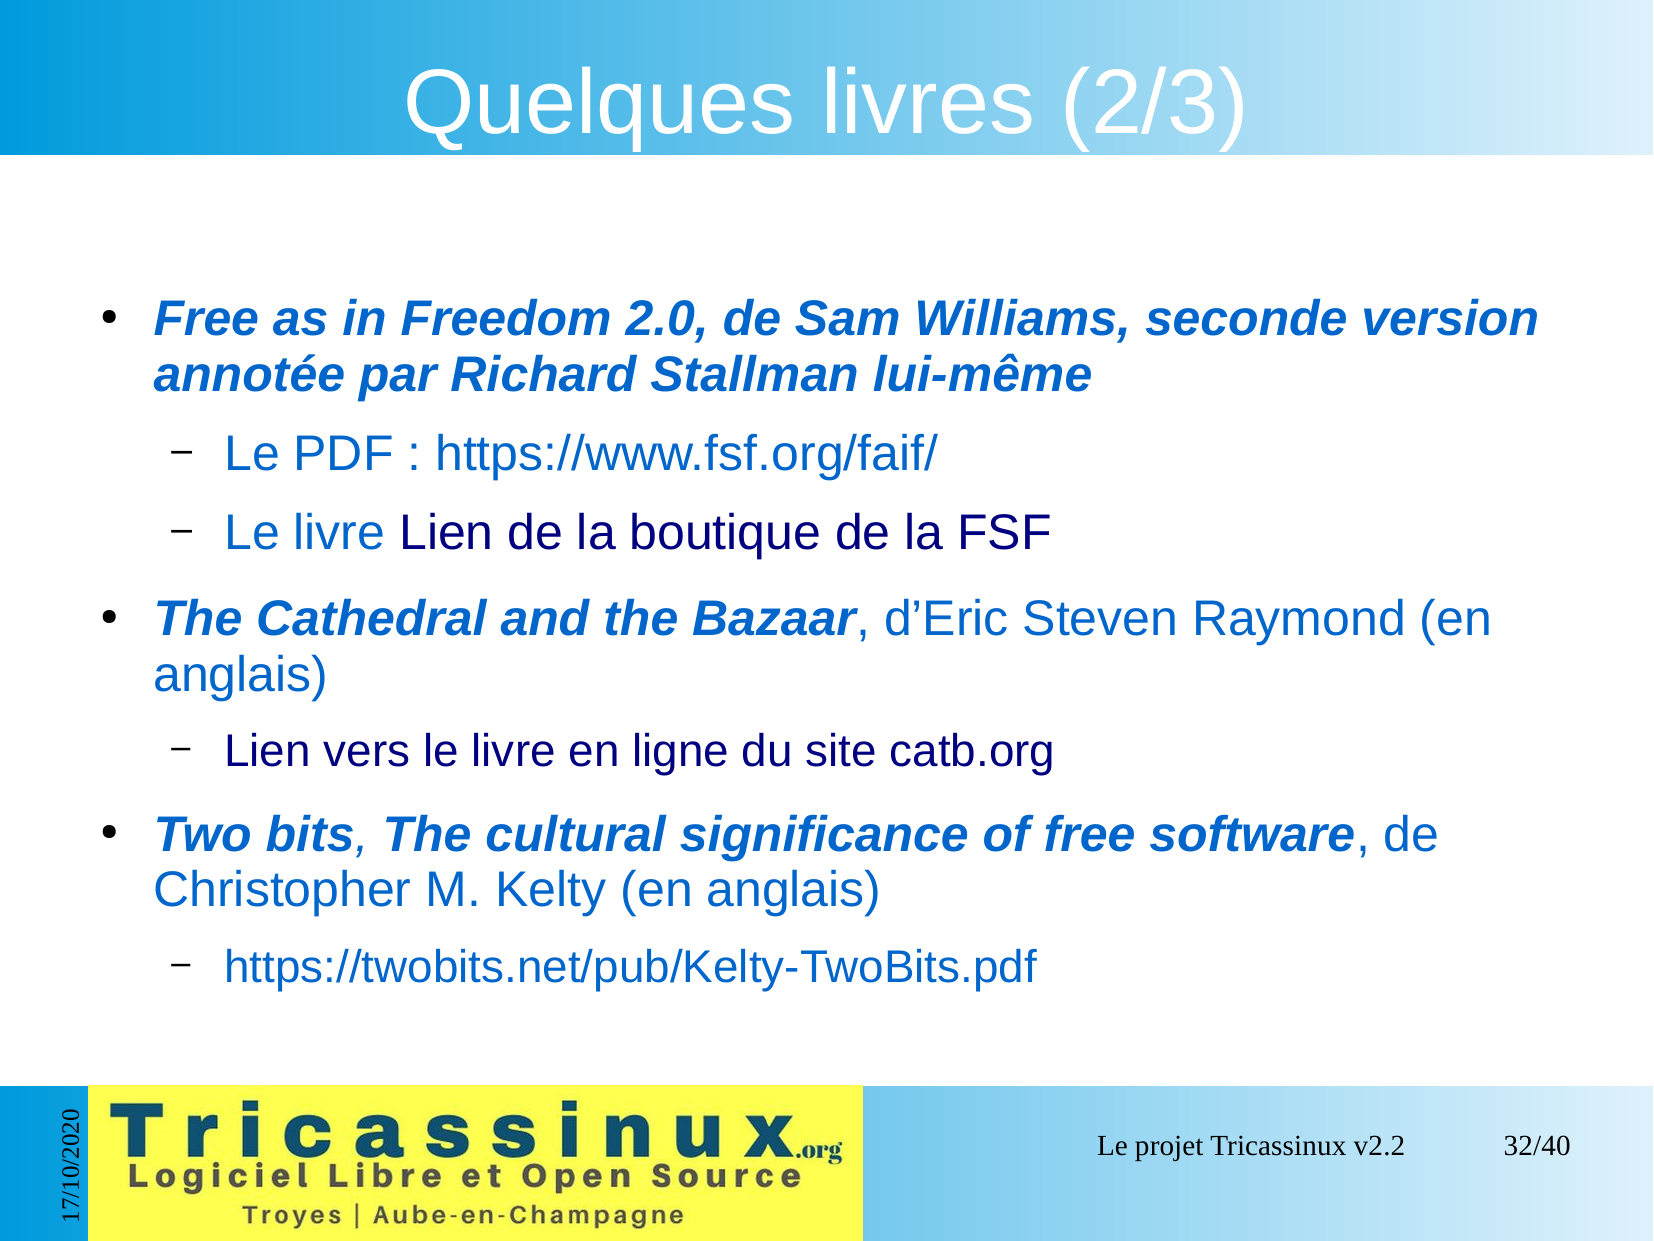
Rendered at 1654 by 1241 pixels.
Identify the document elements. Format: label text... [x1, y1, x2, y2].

title Quelques livres (2/3) [82, 49, 1571, 155]
picture [89, 1085, 863, 1241]
list Free as in Freedom 2.0, de Sam Williams, seconde version annotée par Richard Stallman lui-même Le PDF : https://www.fsf.org/faif/ Le livre Lien de la boutique de la FSF The Cathedral and the Bazaar, d’Eric Steven Raymond (en anglais) Lien vers le livre en ligne du site catb.org Two bits, The cultural significance of free software, de Christopher M. Kelty (en anglais) https://twobits.net/pub/Kelty-TwoBits.pdf [82, 290, 1571, 1010]
